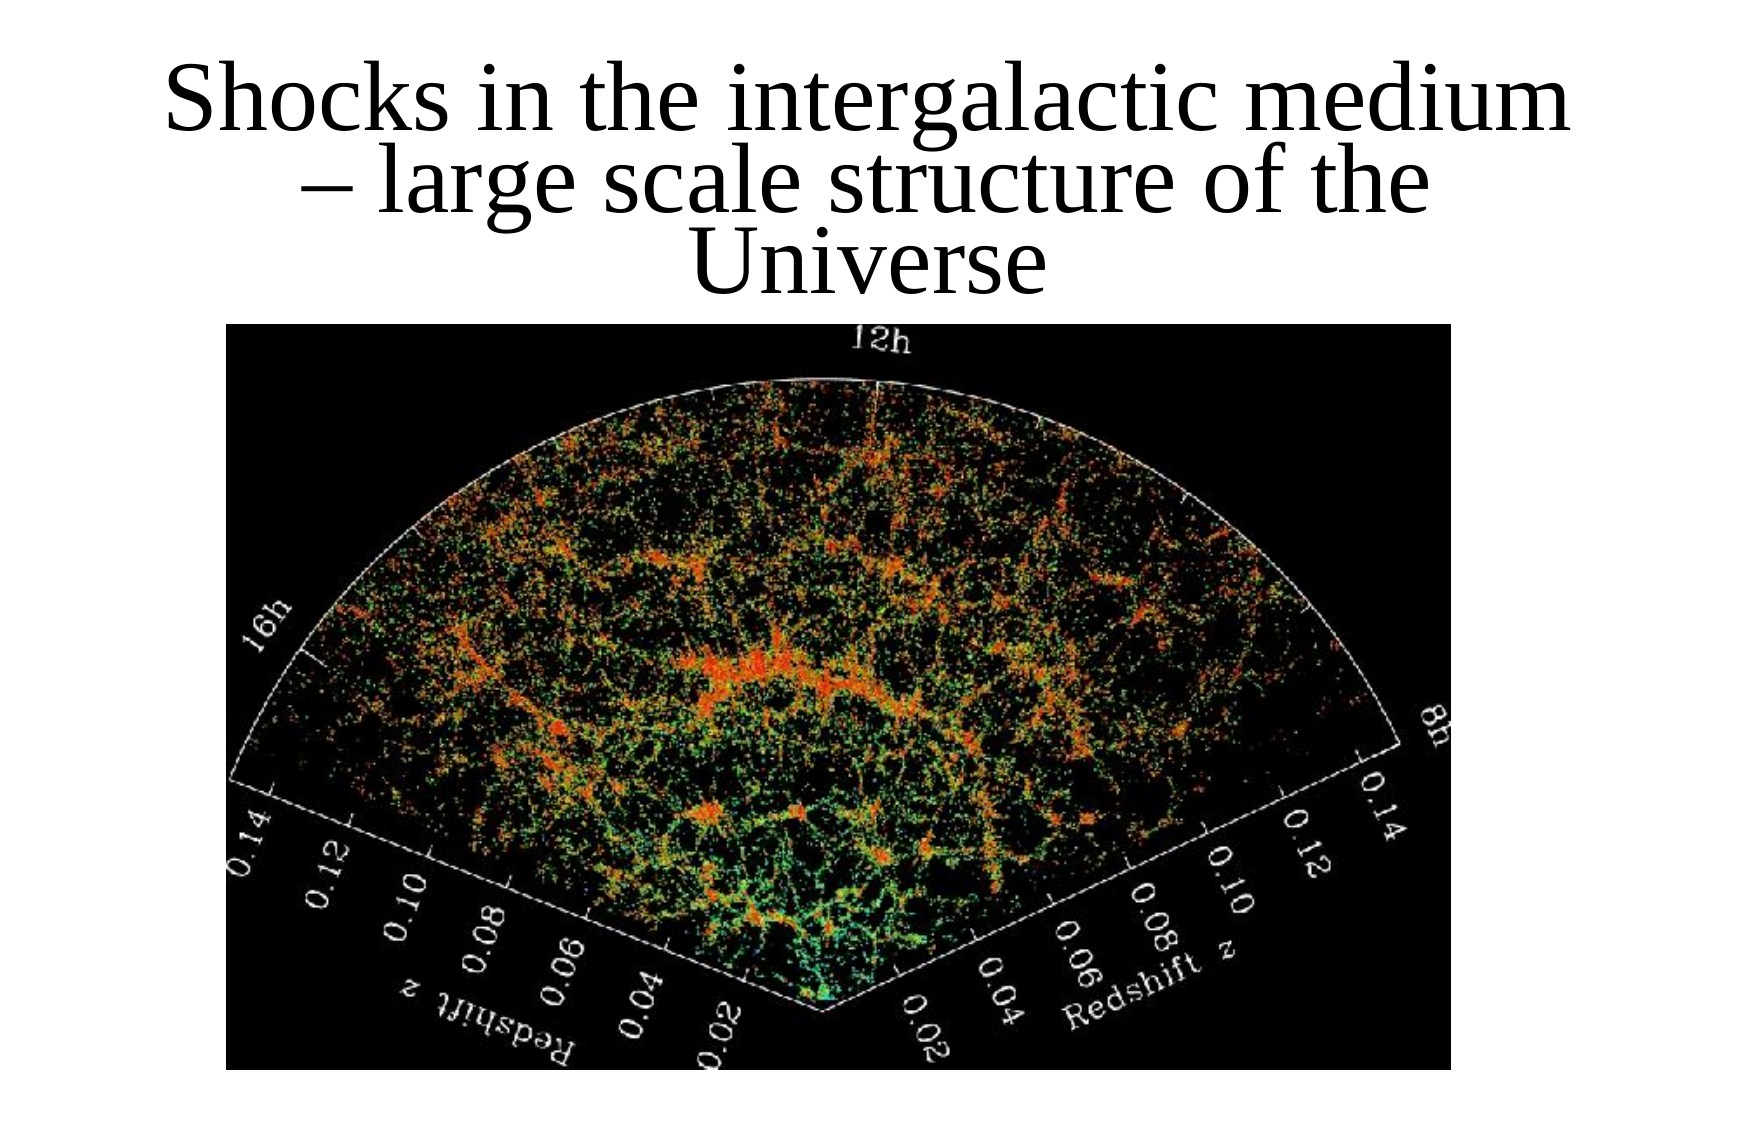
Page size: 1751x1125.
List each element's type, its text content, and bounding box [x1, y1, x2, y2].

picture [226, 324, 1451, 1070]
title Shocks in the intergalactic medium – large scale structure of the Universe [131, 46, 1606, 330]
